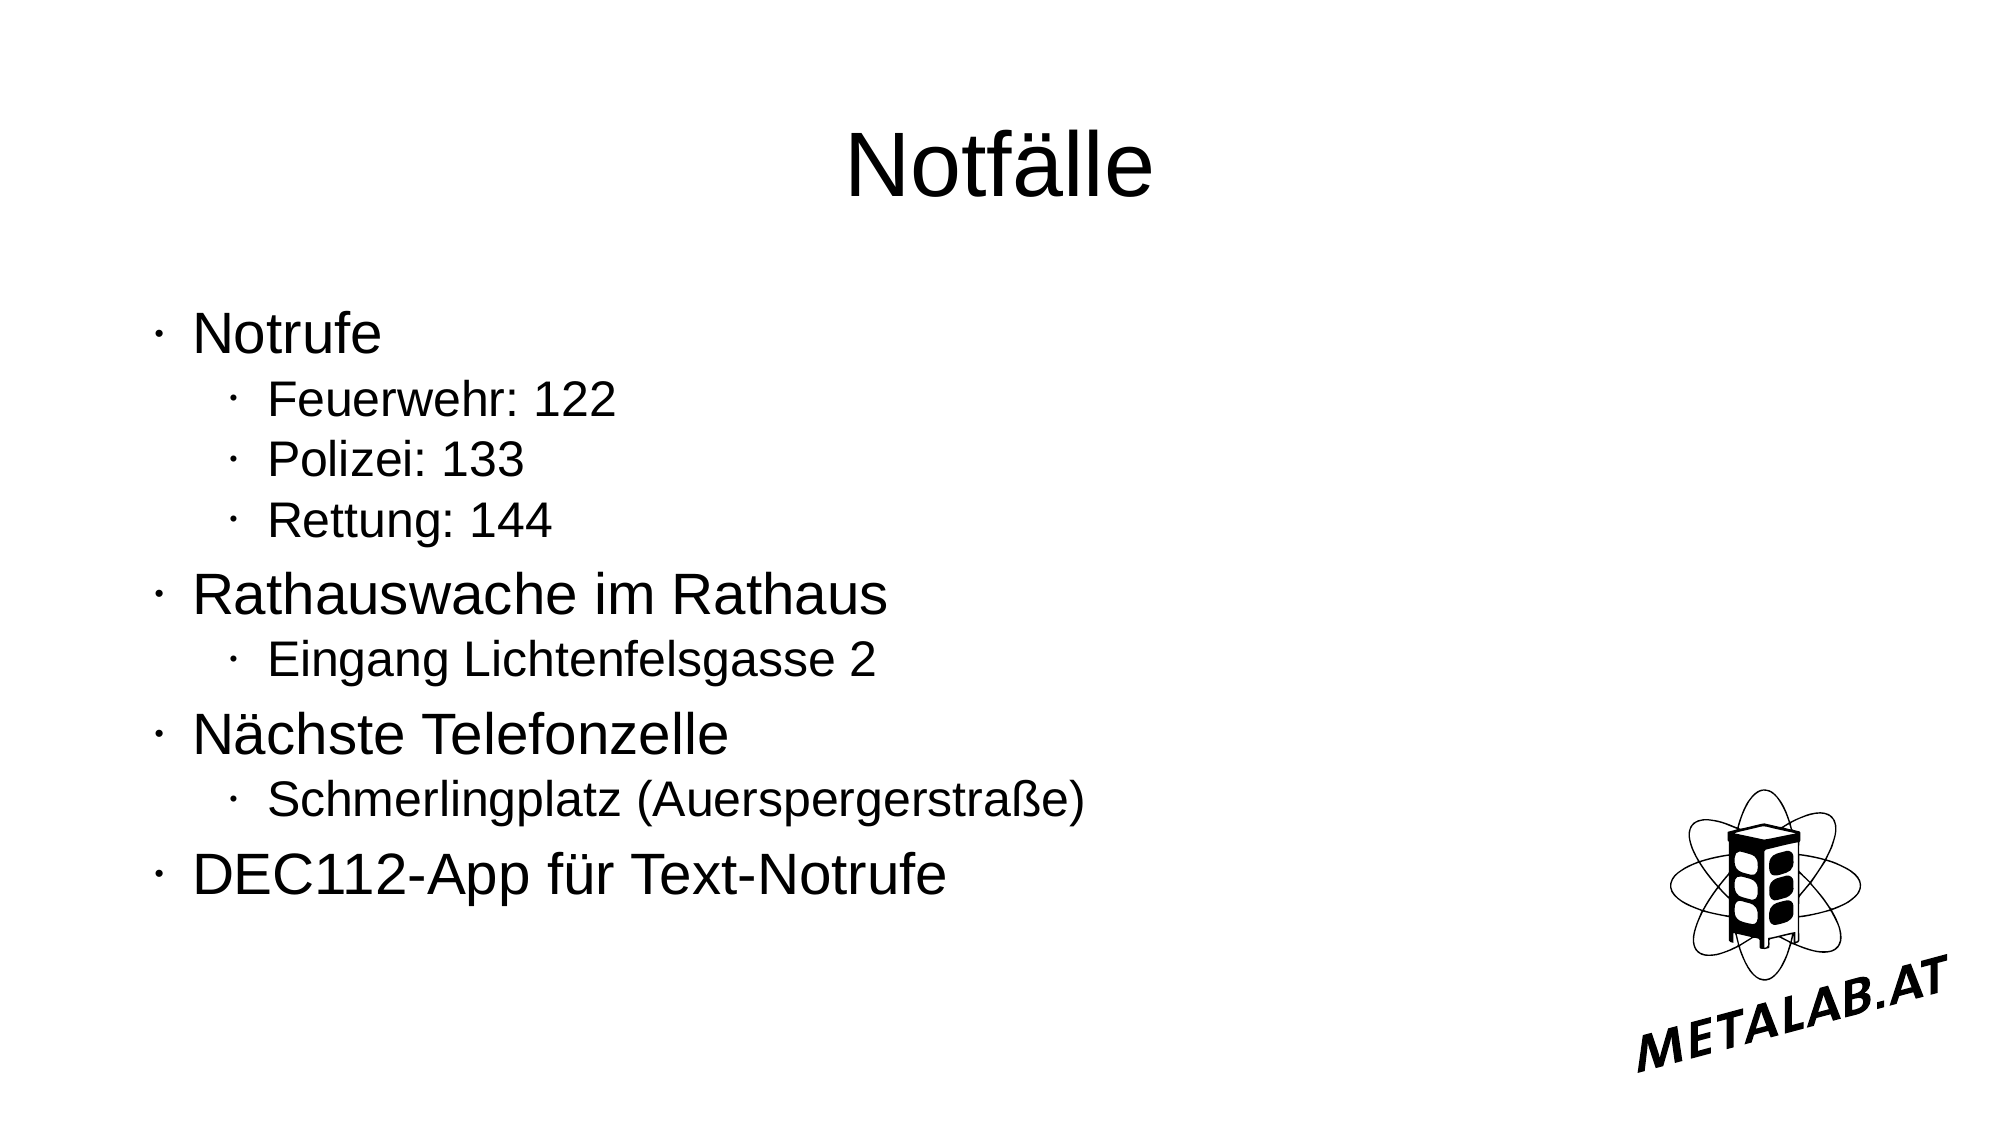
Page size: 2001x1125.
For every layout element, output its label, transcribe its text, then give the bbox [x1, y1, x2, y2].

list Notrufe Feuerwehr: 122 Polizei: 133 Rettung: 144 Rathauswache im Rathaus Eingang Lichtenfelsgasse 2 Nächste Telefonzelle Schmerlingplatz (Auerspergerstraße) DEC112-App für Text-Notrufe [137, 299, 1863, 1014]
title Notfälle [137, 59, 1863, 278]
